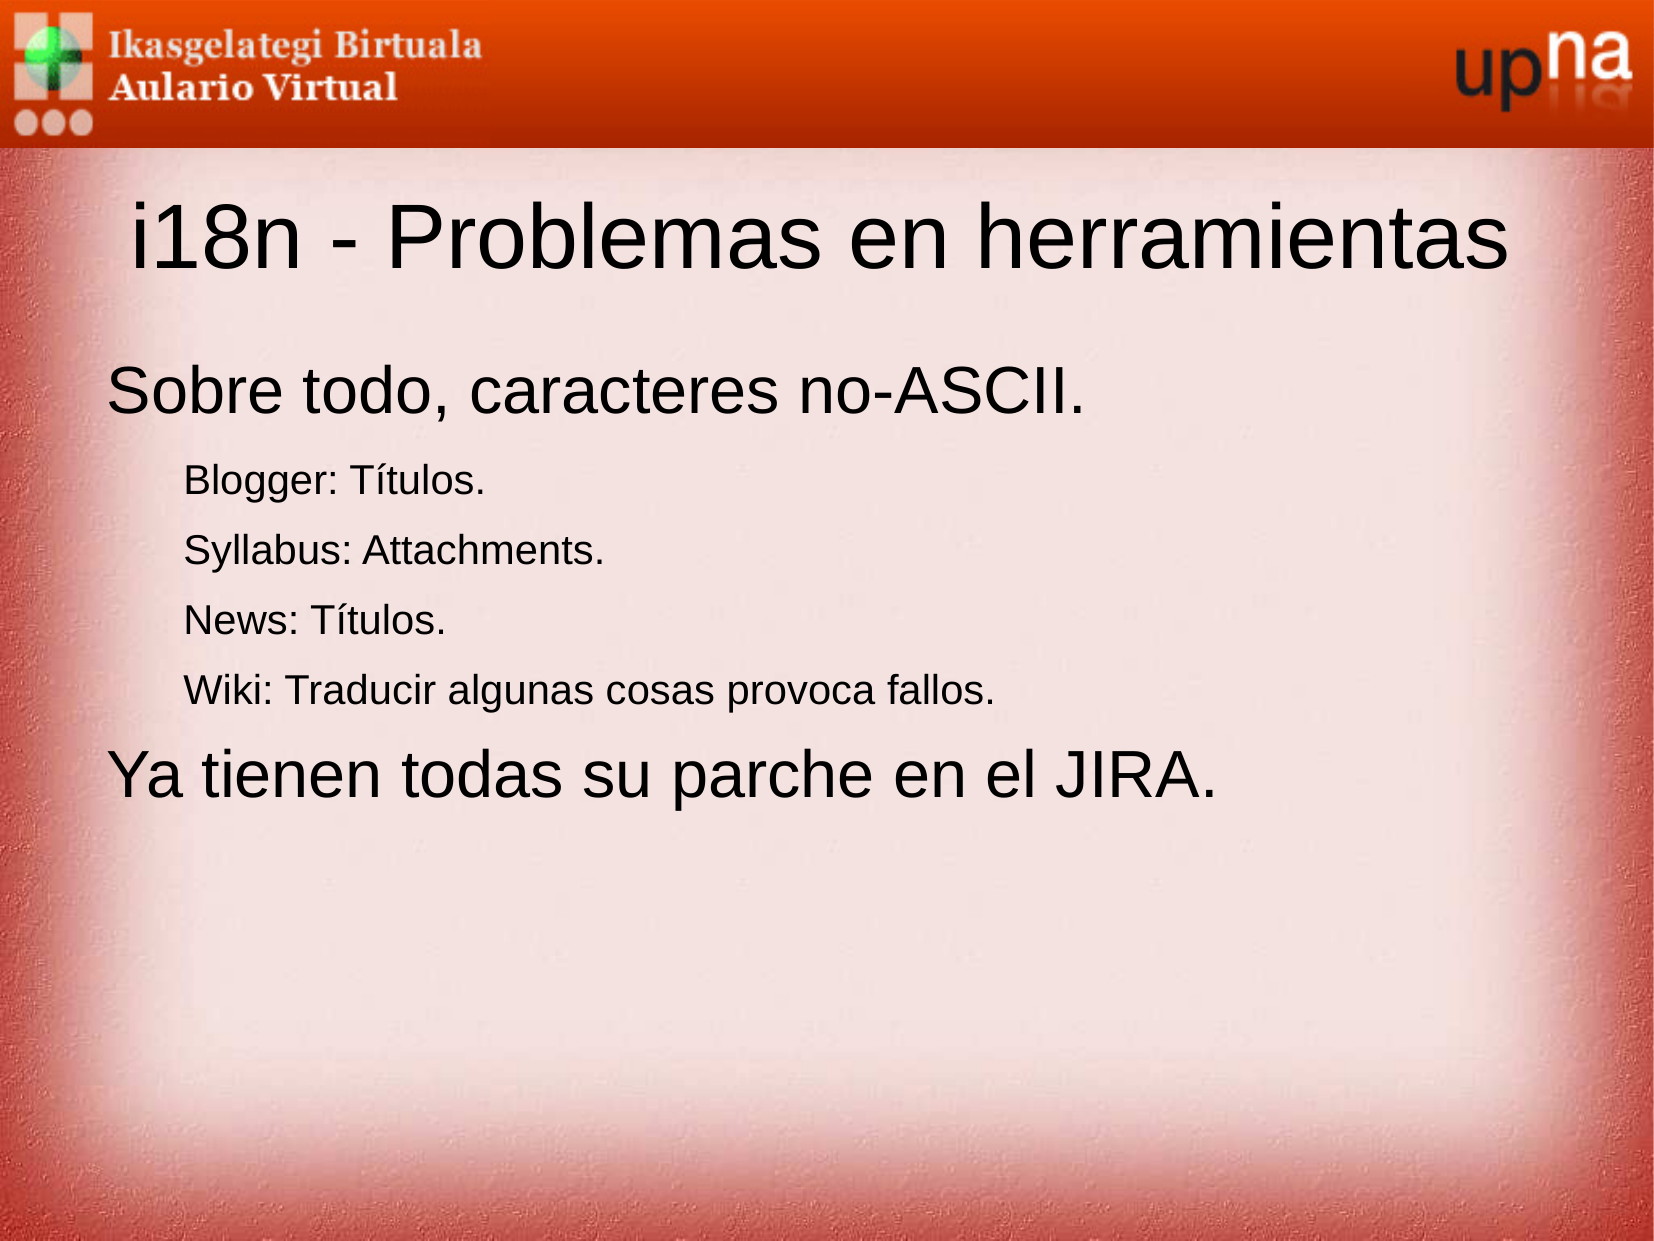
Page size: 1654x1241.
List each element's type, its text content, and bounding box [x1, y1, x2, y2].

picture [0, 0, 1654, 1241]
list Sobre todo, caracteres no-ASCII. Blogger: Títulos. Syllabus: Attachments. News: Títulos. Wiki: Traducir algunas cosas provoca fallos. Ya tienen todas su parche en el JIRA. [88, 352, 1578, 1093]
title i18n - Problemas en herramientas [77, 148, 1566, 326]
